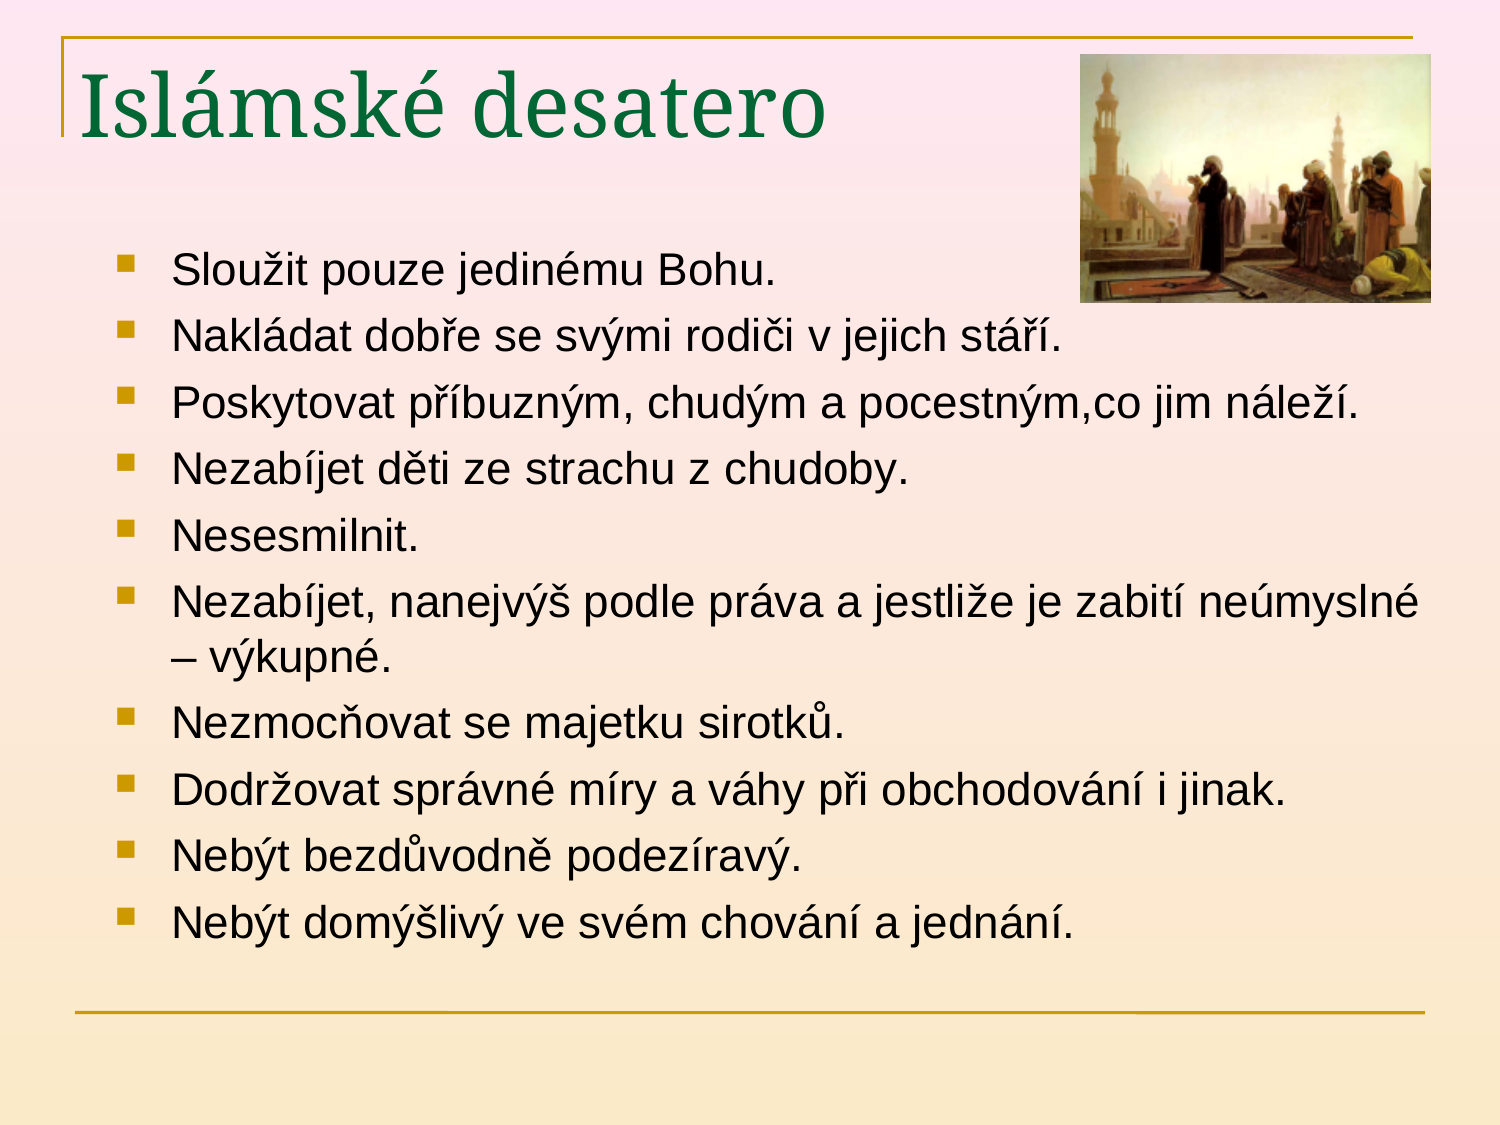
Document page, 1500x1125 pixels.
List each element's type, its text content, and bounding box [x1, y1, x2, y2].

list Sloužit pouze jedinému Bohu. Nakládat dobře se svými rodiči v jejich stáří. Poskytovat příbuzným, chudým a pocestným,co jim náleží. Nezabíjet děti ze strachu z chudoby. Nesesmilnit. Nezabíjet, nanejvýš podle práva a jestliže je zabití neúmyslné – výkupné. Nezmocňovat se majetku sirotků. Dodržovat správné míry a váhy při obchodování i jinak. Nebýt bezdůvodně podezíravý. Nebýt domýšlivý ve svém chování a jednání. [100, 231, 1471, 1088]
text_box Islámské desatero [64, 42, 904, 164]
picture [1080, 54, 1431, 303]
